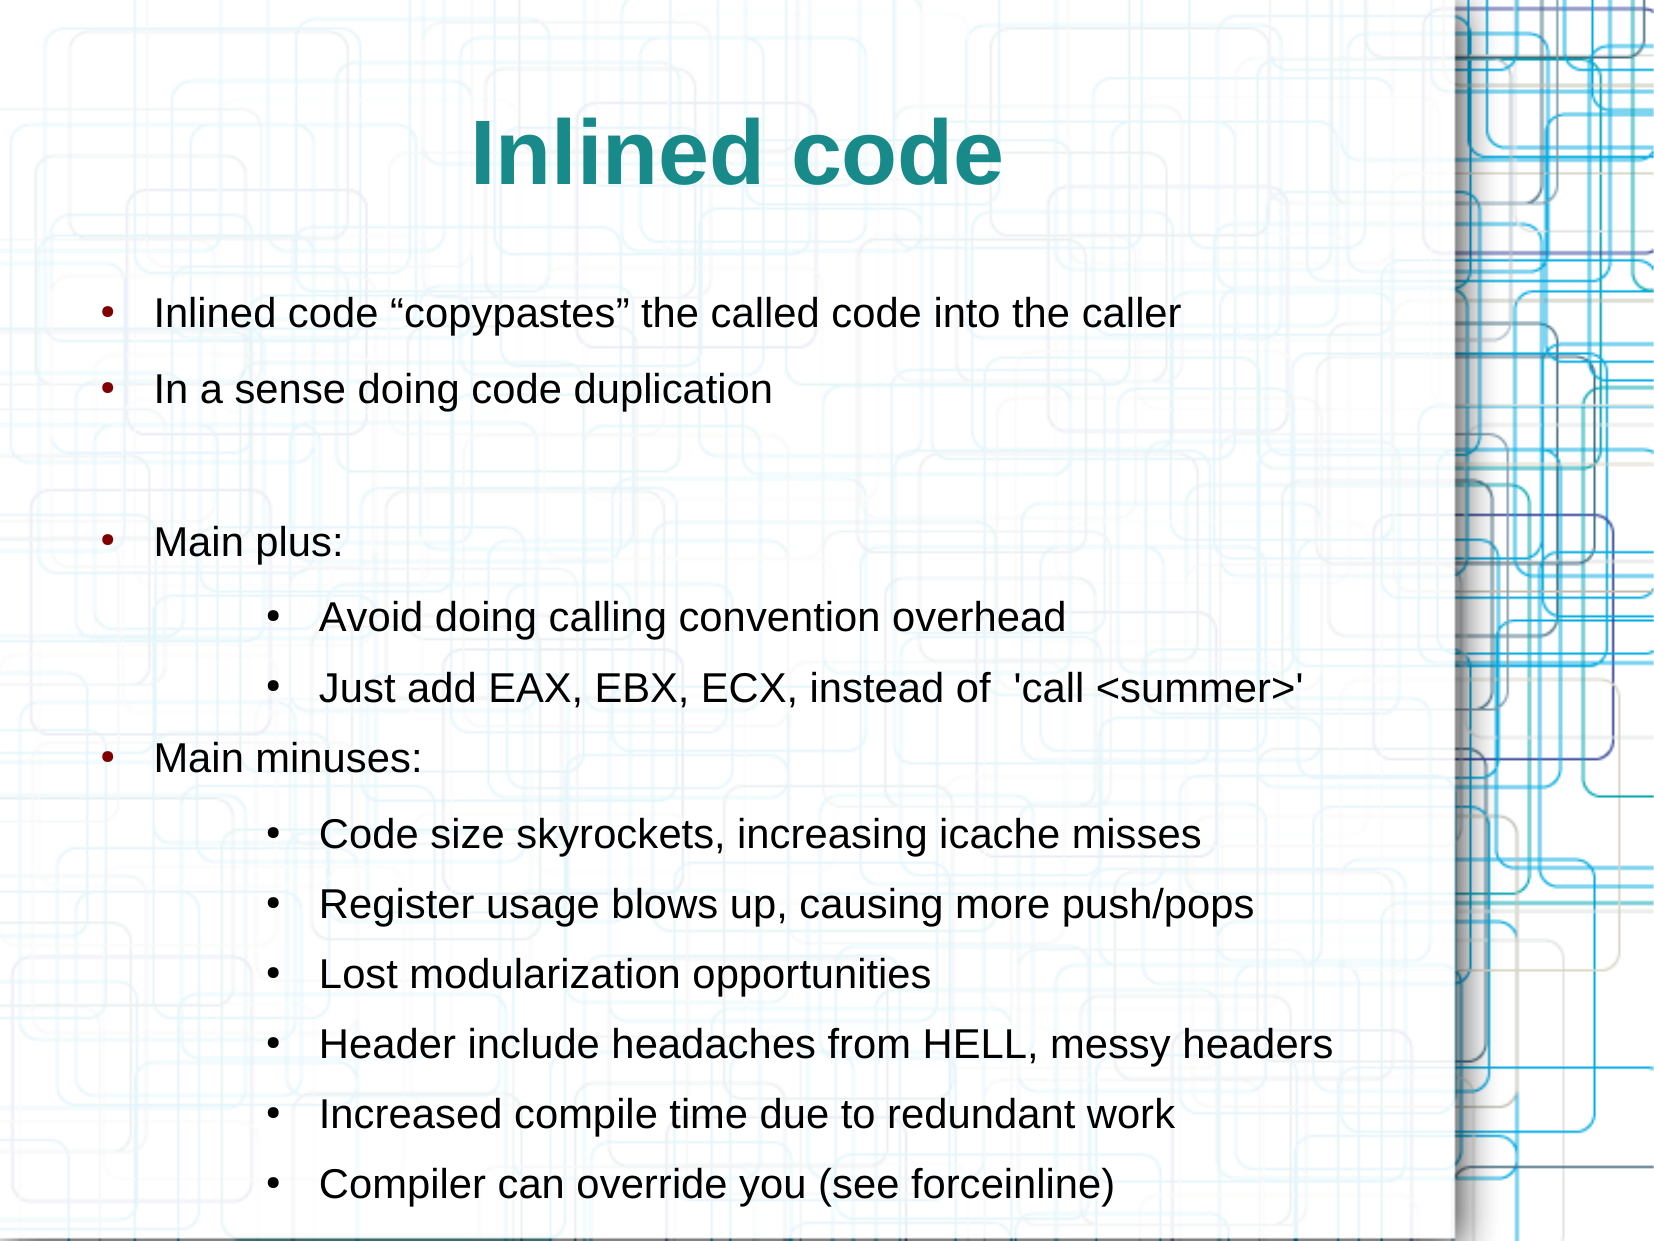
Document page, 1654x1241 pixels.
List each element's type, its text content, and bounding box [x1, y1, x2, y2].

title Inlined code [59, 49, 1418, 257]
list Inlined code “copypastes” the called code into the caller In a sense doing code duplication Main plus: Avoid doing calling convention overhead Just add EAX, EBX, ECX, instead of 'call <summer>' Main minuses: Code size skyrockets, increasing icache misses Register usage blows up, causing more push/pops Lost modularization opportunities Header include headaches from HELL, messy headers Increased compile time due to redundant work Compiler can override you (see forceinline) [82, 290, 1418, 1208]
picture [0, 0, 1654, 1241]
